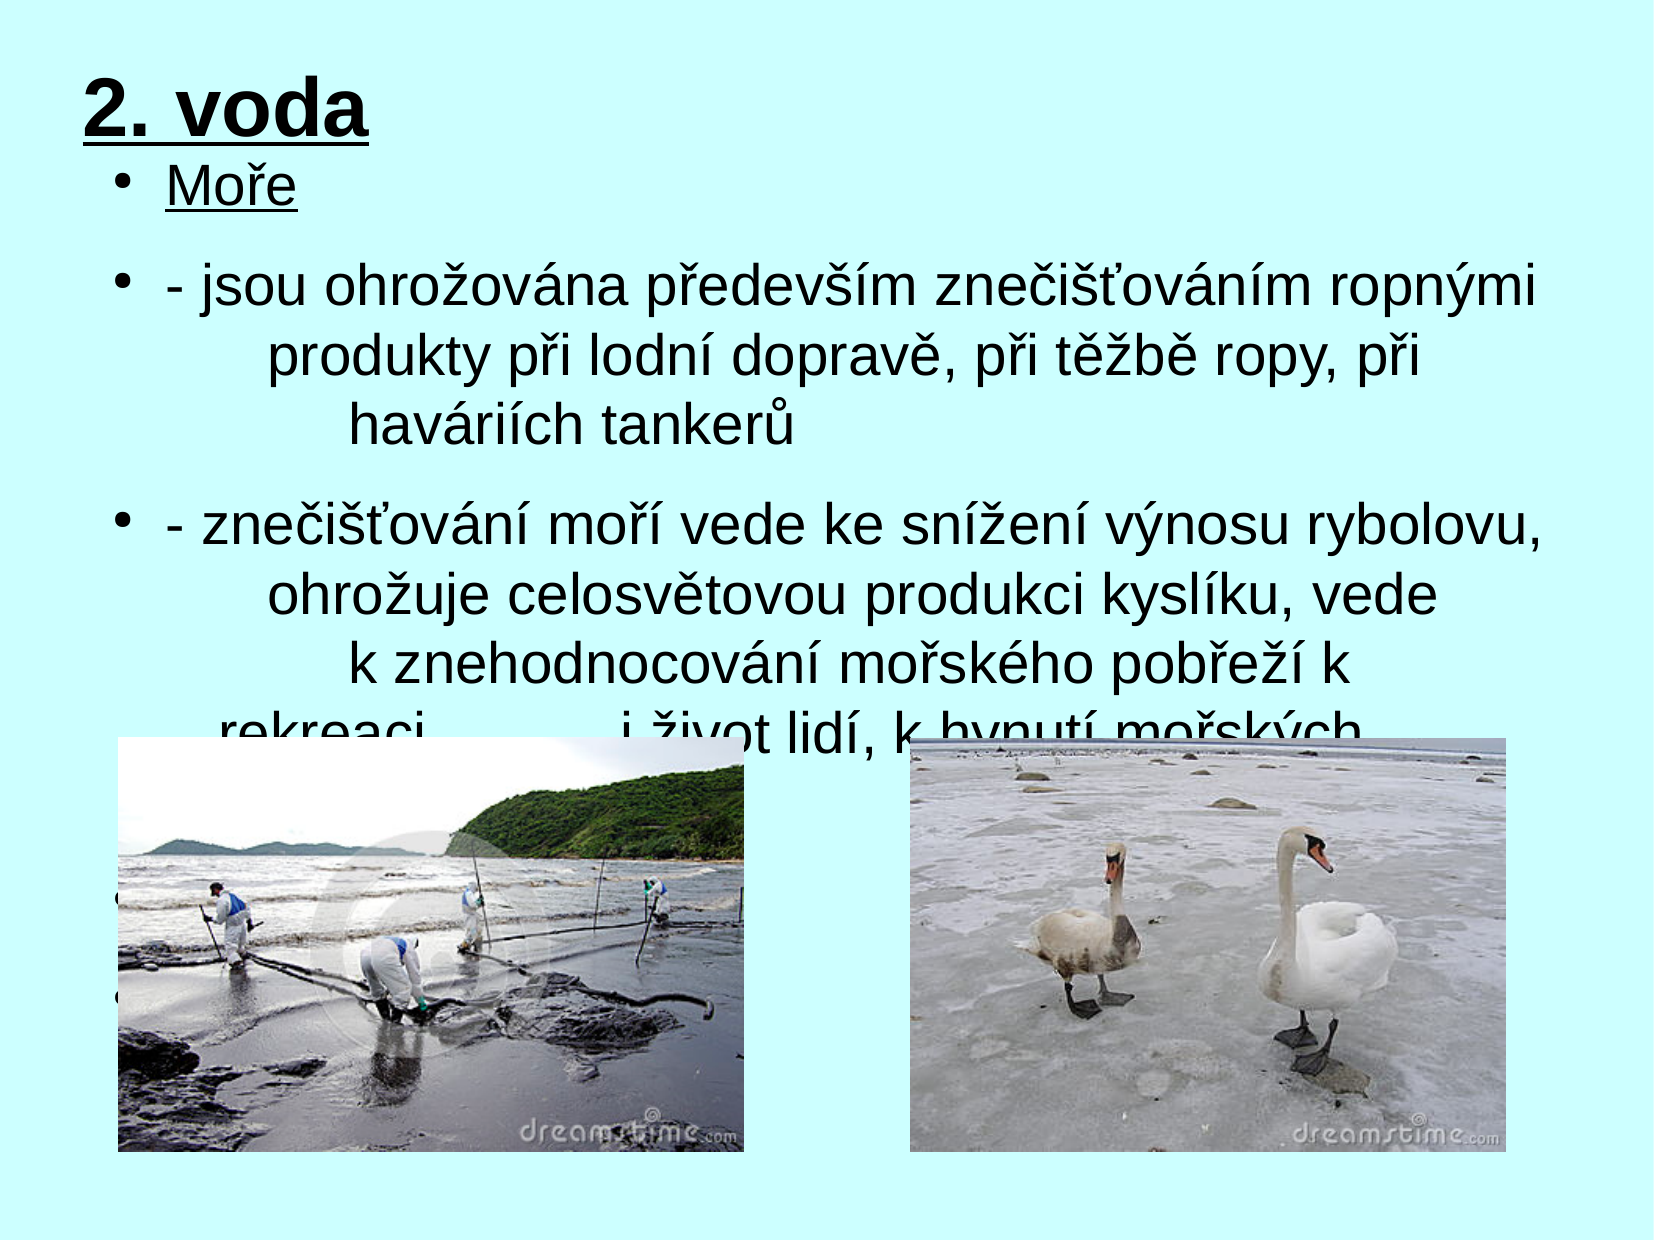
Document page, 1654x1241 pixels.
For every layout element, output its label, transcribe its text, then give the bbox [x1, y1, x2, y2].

list Moře - jsou ohrožována především znečišťováním ropnými produkty při lodní dopravě, při těžbě ropy, při haváriích tankerů - znečišťování moří vede ke snížení výnosu rybolovu, ohrožuje celosvětovou produkci kyslíku, vede k znehodnocování mořského pobřeží k rekreaci i život lidí, k hynutí mořských živočichů a rostlin [76, 147, 1565, 967]
picture [910, 738, 1506, 1152]
picture [118, 737, 744, 1152]
title 2. voda [82, 0, 1571, 208]
